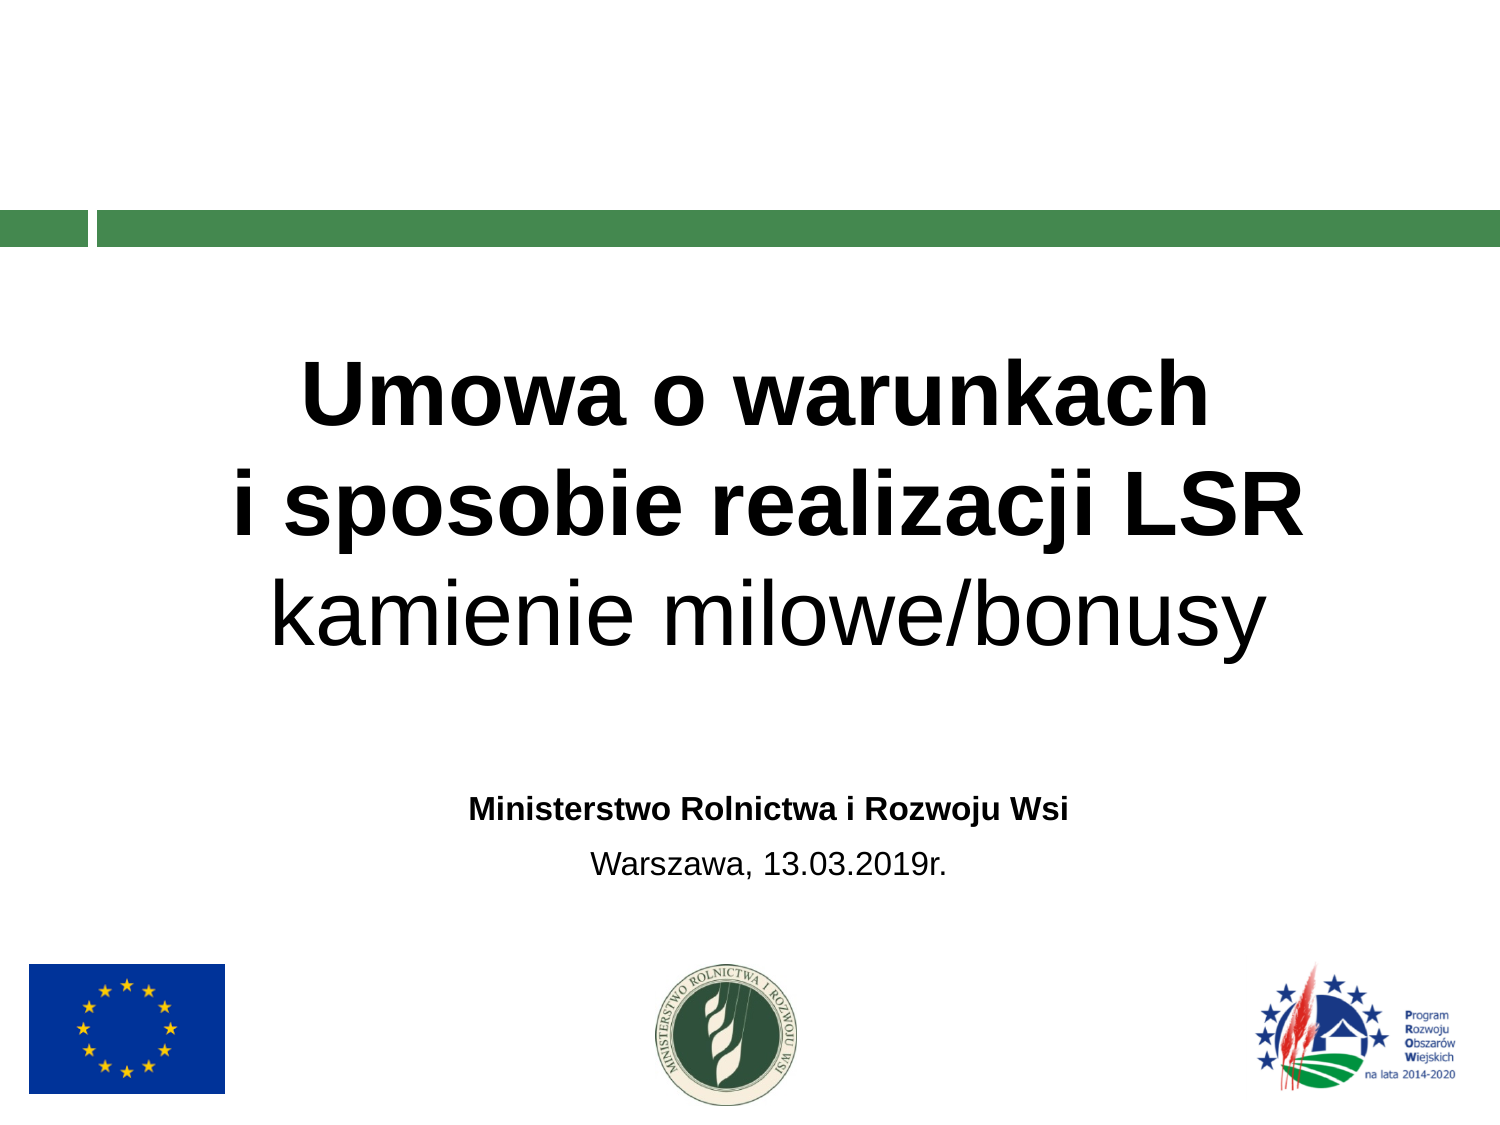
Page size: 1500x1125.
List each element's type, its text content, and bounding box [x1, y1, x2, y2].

list Umowa o warunkach i sposobie realizacji LSR kamienie milowe/bonusy Ministerstwo Rolnictwa i Rozwoju Wsi Warszawa, 13.03.2019r. [100, 326, 1438, 956]
